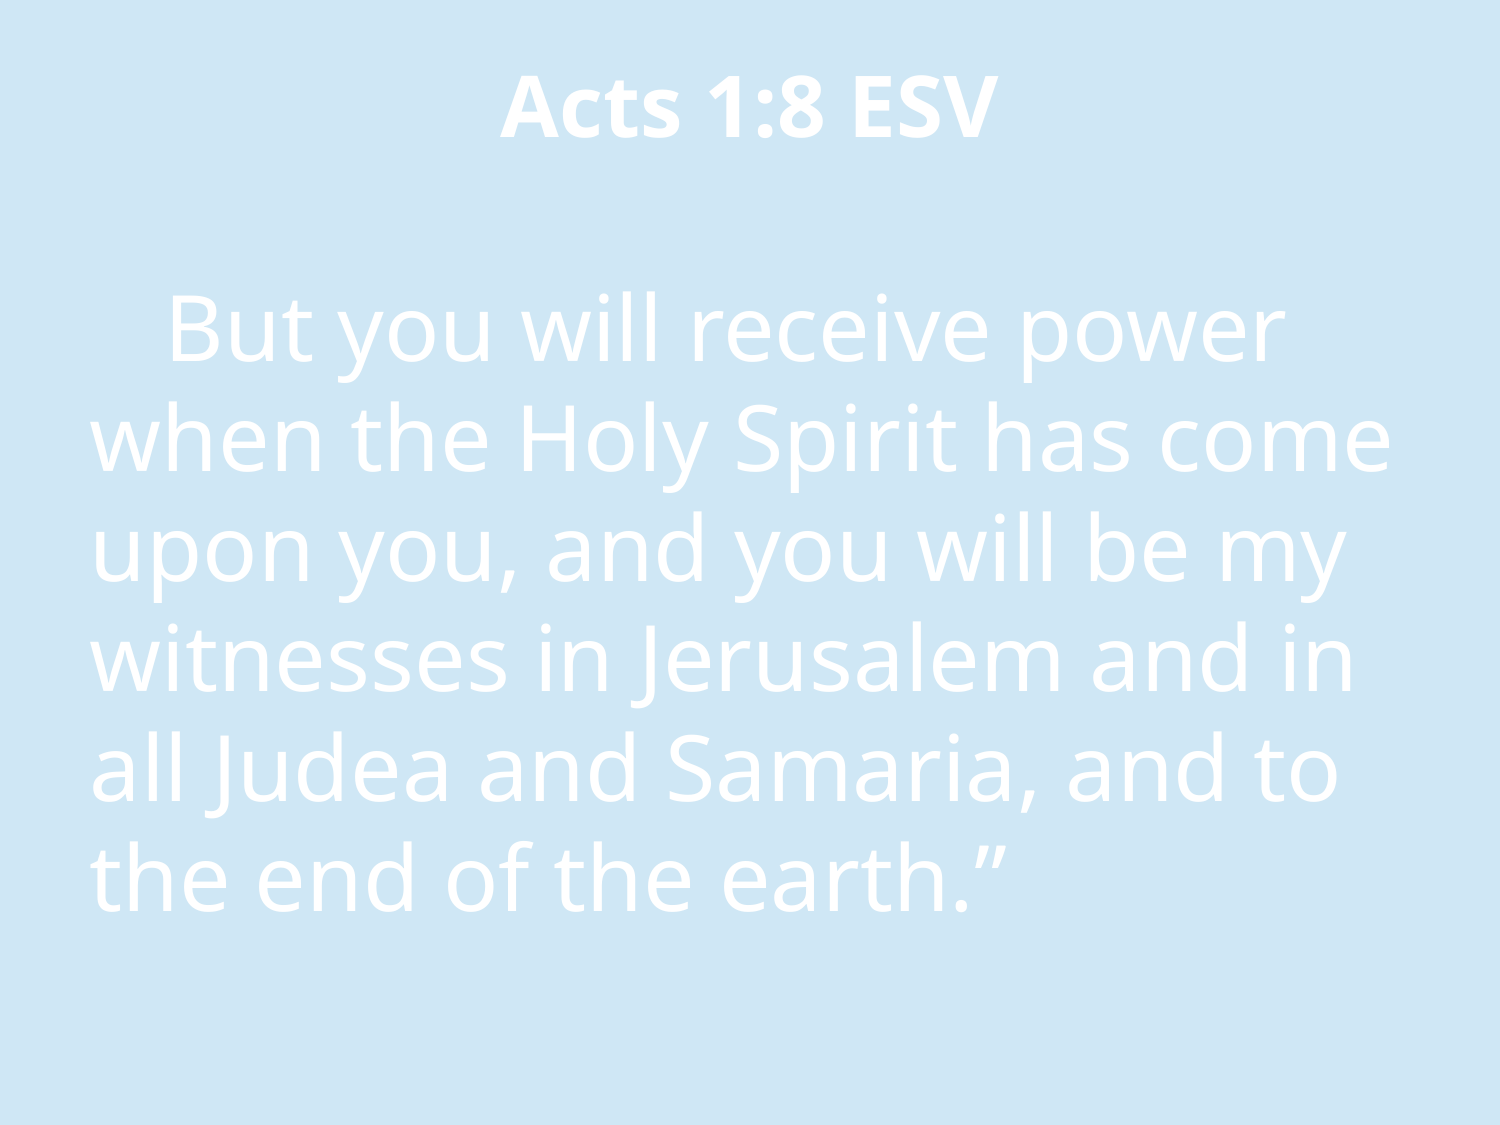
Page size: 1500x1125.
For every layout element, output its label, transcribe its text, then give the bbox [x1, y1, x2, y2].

title Acts 1:8 ESV [75, 45, 1425, 233]
list But you will receive power when the Holy Spirit has come upon you, and you will be my witnesses in Jerusalem and in all Judea and Samaria, and to the end of the earth.” [75, 262, 1425, 1035]
